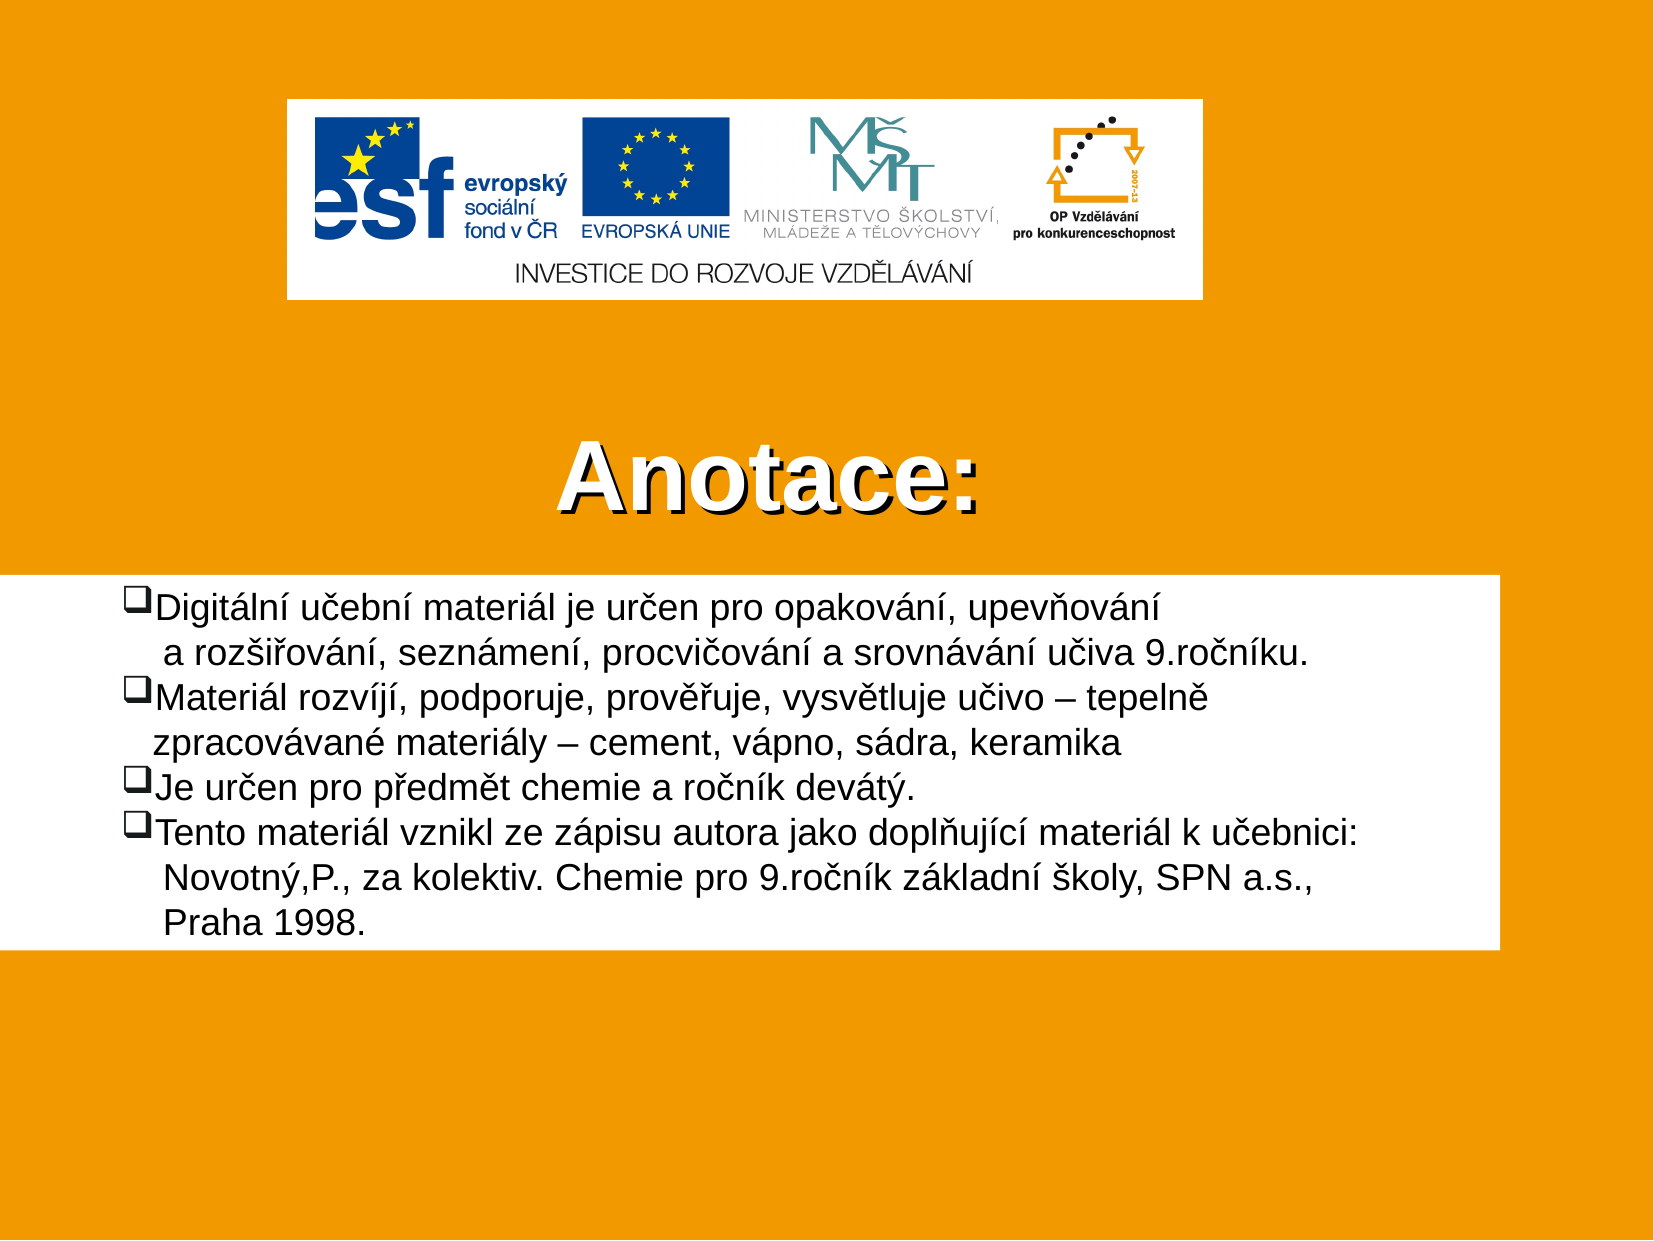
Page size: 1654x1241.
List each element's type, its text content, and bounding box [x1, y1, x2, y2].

text_box Digitální učební materiál je určen pro opakování, upevňování a rozšiřování, seznámení, procvičování a srovnávání učiva 9.ročníku. Materiál rozvíjí, podporuje, prověřuje, vysvětluje učivo – tepelně zpracovávané materiály – cement, vápno, sádra, keramika Je určen pro předmět chemie a ročník devátý. Tento materiál vznikl ze zápisu autora jako doplňující materiál k učebnici: Novotný,P., za kolektiv. Chemie pro 9.ročník základní školy, SPN a.s., Praha 1998. [0, 574, 1501, 951]
title Anotace: [112, 349, 1388, 574]
picture [287, 99, 1203, 300]
